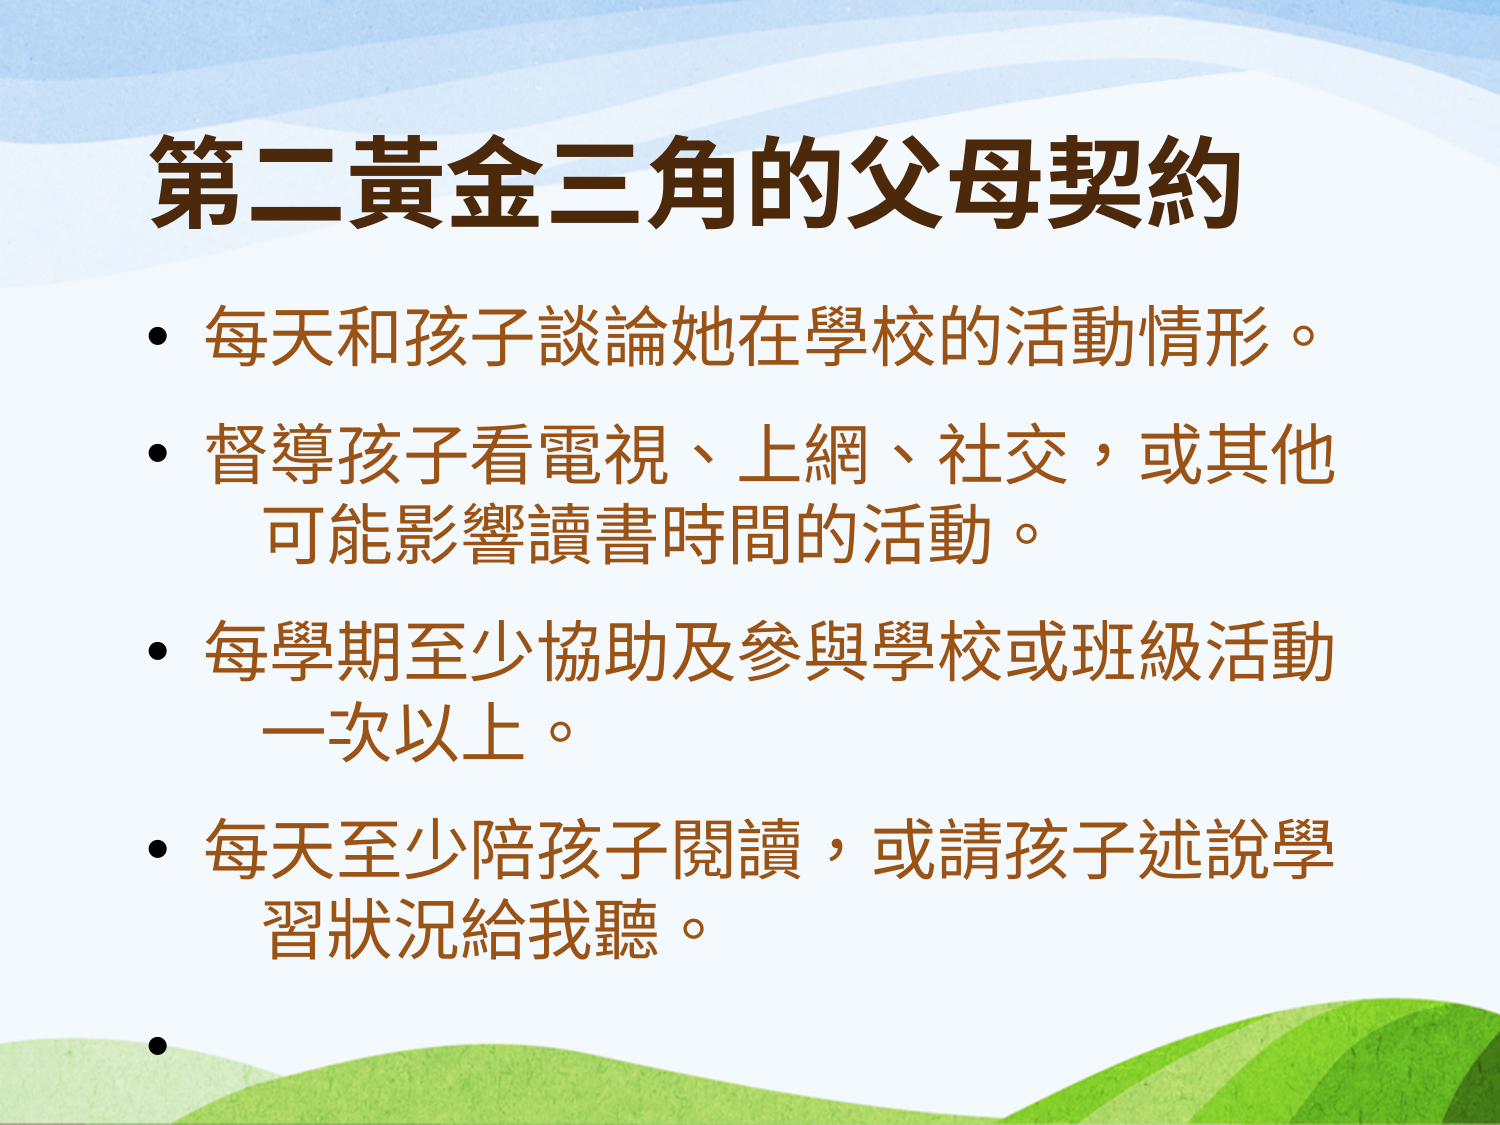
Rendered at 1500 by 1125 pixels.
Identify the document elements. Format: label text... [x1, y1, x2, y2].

title 第二黃金三角的父母契約 [131, 50, 1369, 251]
list 每天和孩子談論她在學校的活動情形。 督導孩子看電視、上網、社交，或其他可能影響讀書時間的活動。 每學期至少協助及參與學校或班級活動一次以上。 每天至少陪孩子閱讀，或請孩子述說學習狀況給我聽。 [131, 287, 1369, 982]
